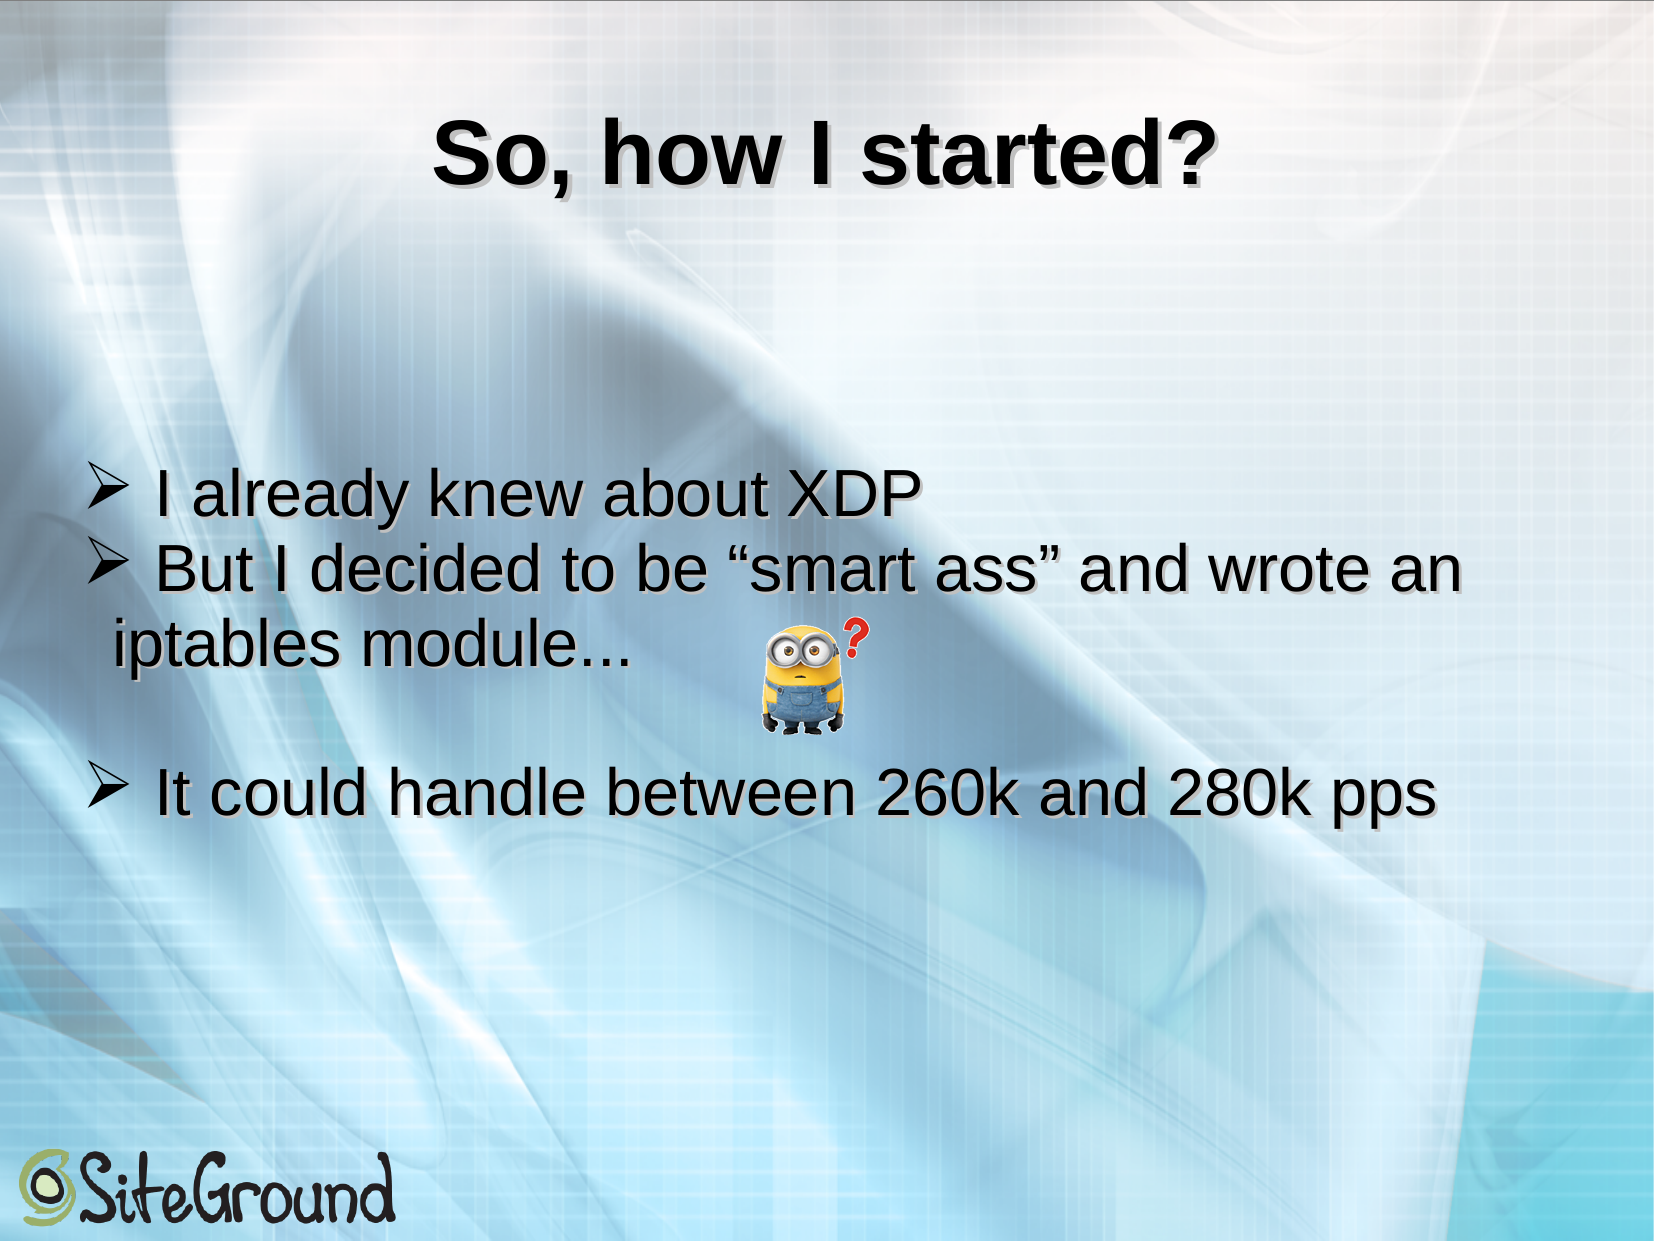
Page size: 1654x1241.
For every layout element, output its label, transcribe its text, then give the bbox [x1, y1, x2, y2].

title So, how I started? [82, 49, 1571, 195]
subtitle I already knew about XDP But I decided to be “smart ass” and wrote an iptables module... It could handle between 260k and 280k pps [82, 195, 1571, 1091]
picture [15, 1145, 396, 1233]
picture [750, 614, 871, 736]
